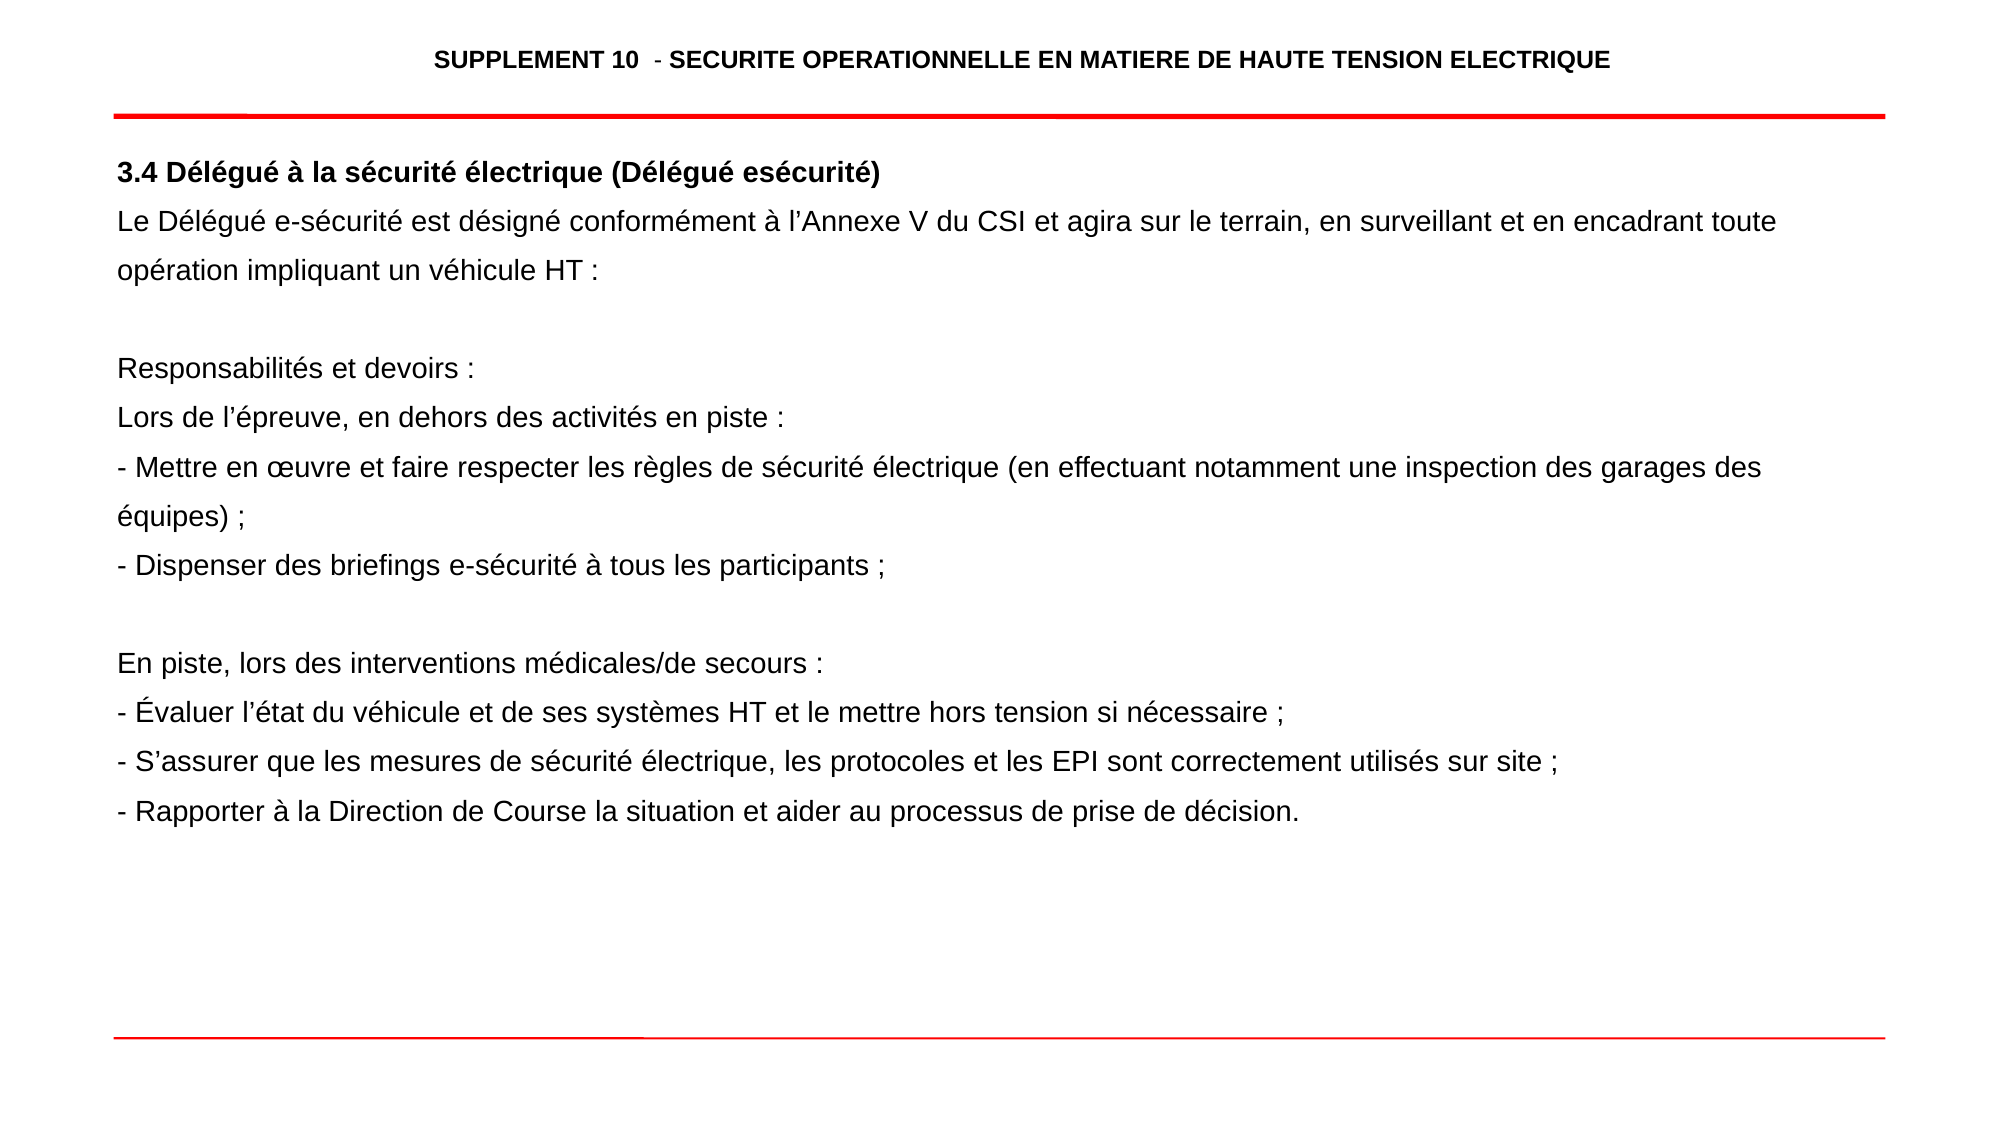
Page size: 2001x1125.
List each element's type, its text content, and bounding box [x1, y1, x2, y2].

text_box SUPPLEMENT 10 - SECURITE OPERATIONNELLE EN MATIERE DE HAUTE TENSION ELECTRIQUE [173, 38, 1895, 82]
text_box 3.4 Délégué à la sécurité électrique (Délégué esécurité) Le Délégué e-sécurité est désigné conformément à l’Annexe V du CSI et agira sur le terrain, en surveillant et en encadrant toute opération impliquant un véhicule HT : Responsabilités et devoirs : Lors de l’épreuve, en dehors des activités en piste : - Mettre en œuvre et faire respecter les règles de sécurité électrique (en effectuant notamment une inspection des garages des équipes) ; - Dispenser des briefings e-sécurité à tous les participants ; En piste, lors des interventions médicales/de secours : - Évaluer l’état du véhicule et de ses systèmes HT et le mettre hors tension si nécessaire ; - S’assurer que les mesures de sécurité électrique, les protocoles et les EPI sont correctement utilisés sur site ; - Rapporter à la Direction de Course la situation et aider au processus de prise de décision. [102, 132, 1875, 884]
